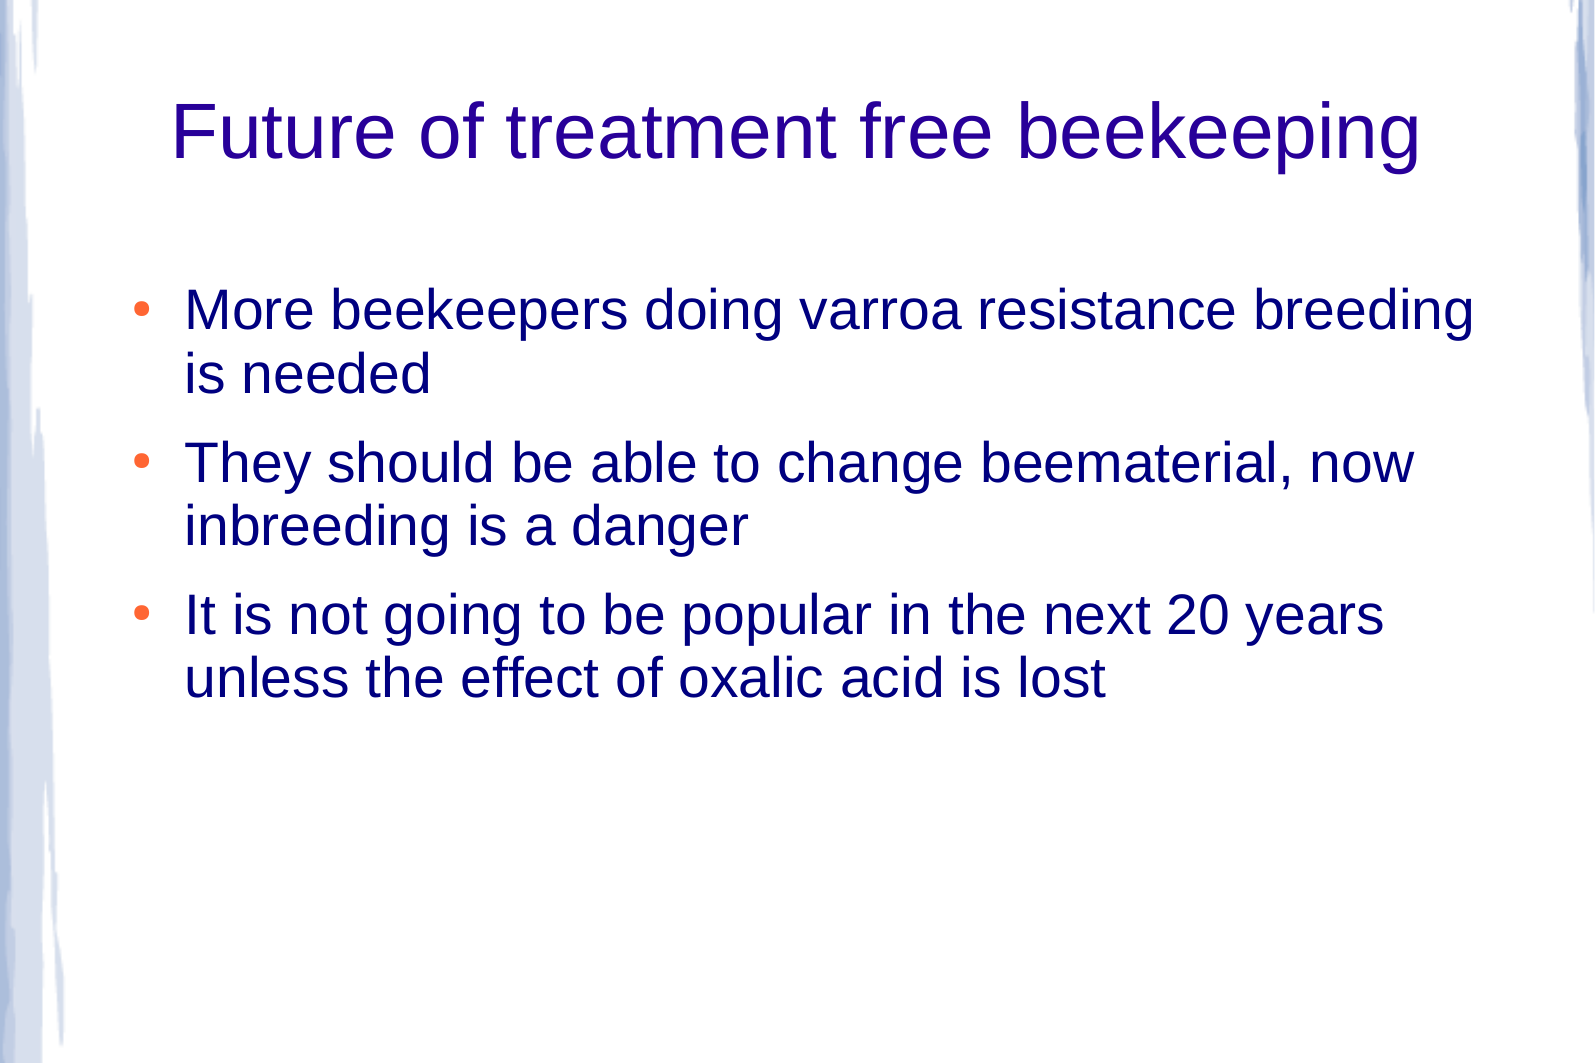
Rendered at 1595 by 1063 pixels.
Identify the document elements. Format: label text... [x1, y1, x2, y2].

list More beekeepers doing varroa resistance breeding is needed They should be able to change beematerial, now inbreeding is a danger It is not going to be popular in the next 20 years unless the effect of oxalic acid is lost [113, 278, 1515, 861]
picture [0, 0, 1595, 1063]
title Future of treatment free beekeeping [79, 42, 1515, 220]
